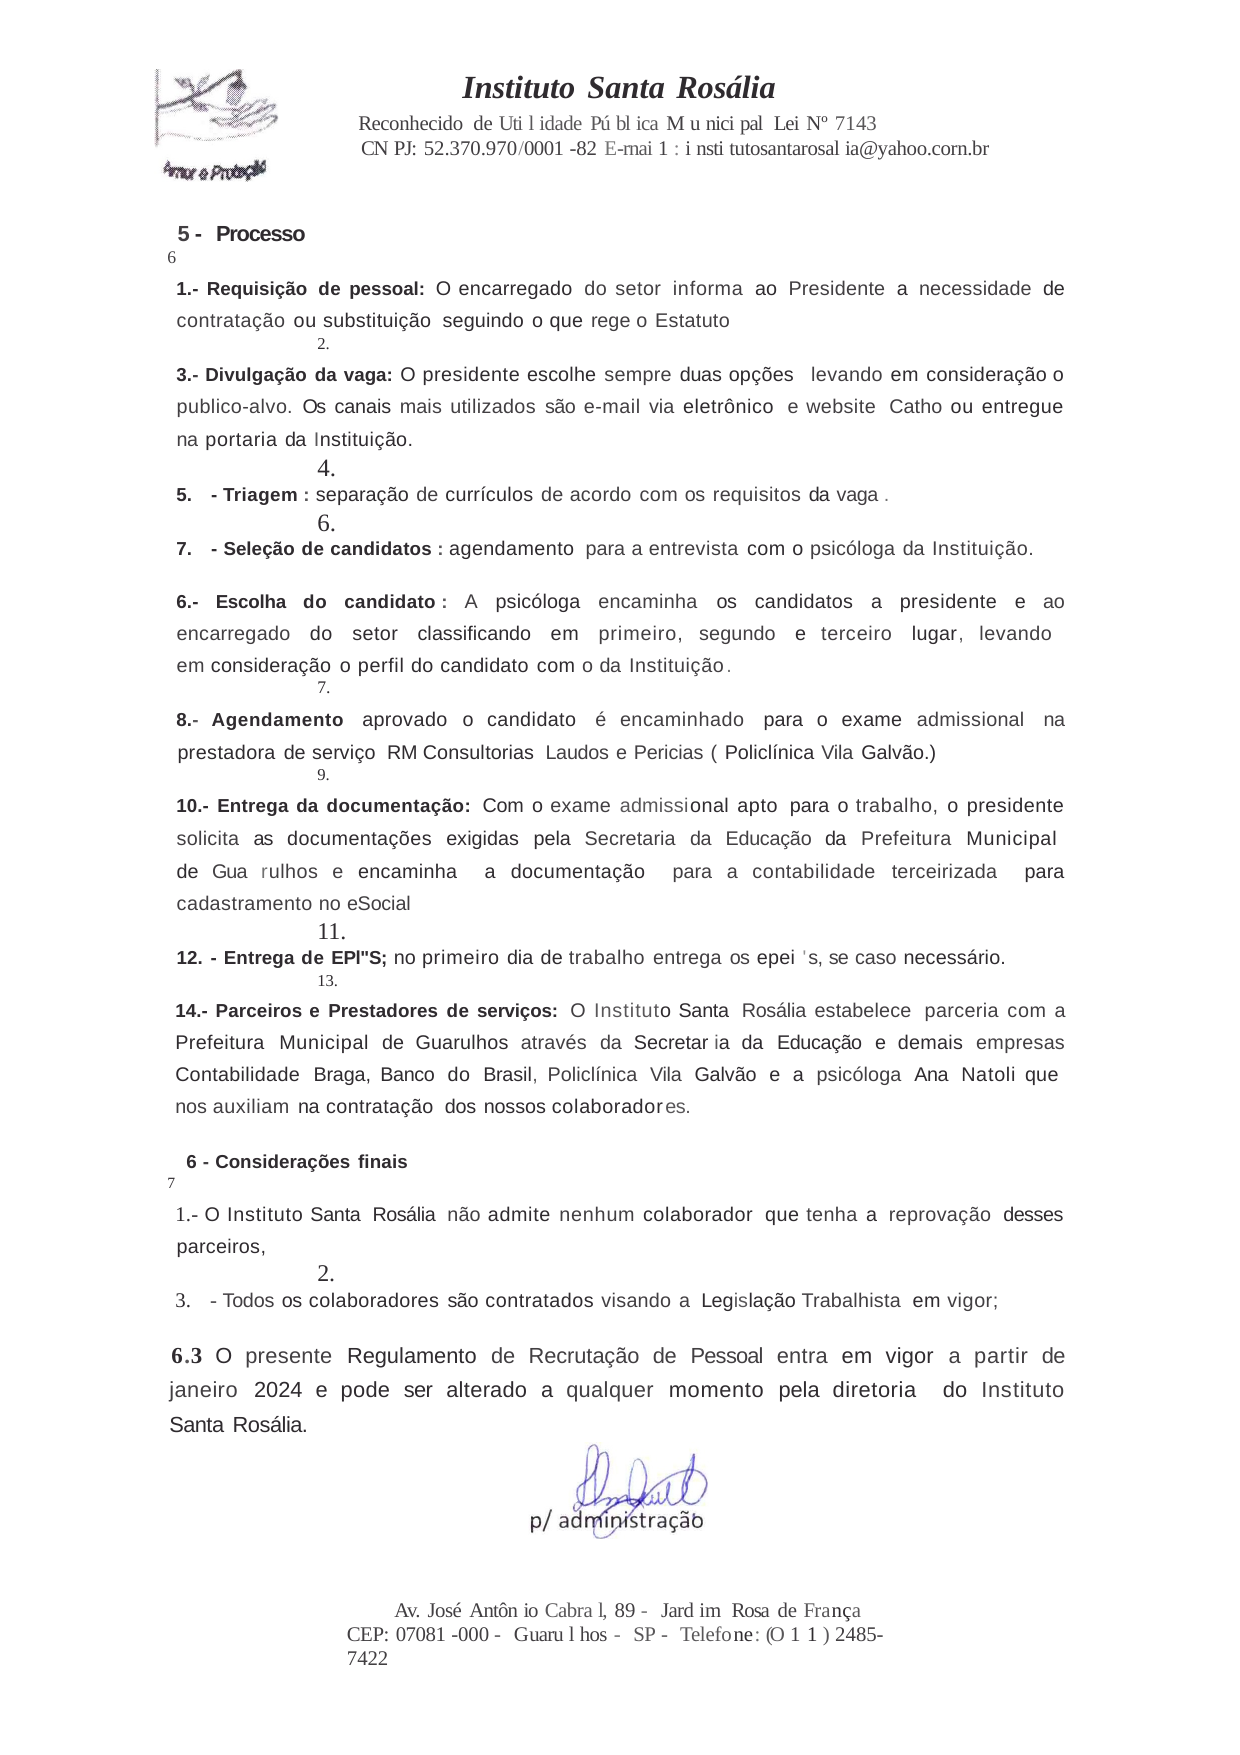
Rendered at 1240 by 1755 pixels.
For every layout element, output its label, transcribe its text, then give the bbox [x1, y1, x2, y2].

text_box [154, 70, 167, 182]
text_box [528, 1442, 708, 1538]
text_box Av. José Antôn io Cabra l, 89 - Jard im Rosa de França CEP: 07081 -000 - Guaru l hos - SP - Telefone: (O 1 1 ) 2485-7422 [344, 1597, 888, 1647]
text_box Instituto Santa Rosália Reconhecido de Uti l idade Pú bl ica M u nici pal Lei Nº 7143 CN PJ: 52.370.970/0001 -82 E-rnai 1 : i nsti tutosantarosal ia@yahoo.corn.br - Processo - Requisição de pessoal: O encarregado do setor informa ao Presidente a necessidade de contratação ou substituição seguindo o que rege o Estatuto - Divulgação da vaga: O presidente escolhe sempre duas opções levando em consideração o publico-alvo. Os canais mais utilizados são e-mail via eletrônico e website Catho ou entregue na portaria da Instituição. - Triagem : separação de currículos de acordo com os requisitos da vaga . - Seleção de candidatos : agendamento para a entrevista com o psicóloga da Instituição. - Escolha do candidato : A psicóloga encaminha os candidatos a presidente e ao encarregado do setor classificando em primeiro, segundo e terceiro lugar, levando em consideração o perfil do candidato com o da Instituição. - Agendamento aprovado o candidato é encaminhado para o exame admissional na prestadora de serviço RM Consultorias Laudos e Pericias ( Policlínica Vila Galvão.) - Entrega da documentação: Com o exame admissional apto para o trabalho, o presidente solicita as documentações exigidas pela Secretaria da Educação da Prefeitura Municipal de Gua rulhos e encaminha a documentação para a contabilidade terceirizada para cadastramento no eSocial - Entrega de EPl"S; no primeiro dia de trabalho entrega os epei 's, se caso necessário. - Parceiros e Prestadores de serviços: O Instituto Santa Rosália estabelece parceria com a Prefeitura Municipal de Guarulhos através da Secretar ia da Educação e demais empresas Contabilidade Braga, Banco do Brasil, Policlínica Vila Galvão e a psicóloga Ana Natoli que nos auxiliam na contratação dos nossos colaboradores. - Considerações finais - O Instituto Santa Rosália não admite nenhum colaborador que tenha a reprovação desses parceiros, - Todos os colaboradores são contratados visando a Legislação Trabalhista em vigor; 6.3 O presente Regulamento de Recrutação de Pessoal entra em vigor a partir de janeiro 2024 e pode ser alterado a qualquer momento pela diretoria do Instituto Santa Rosália. [167, 66, 1067, 1422]
